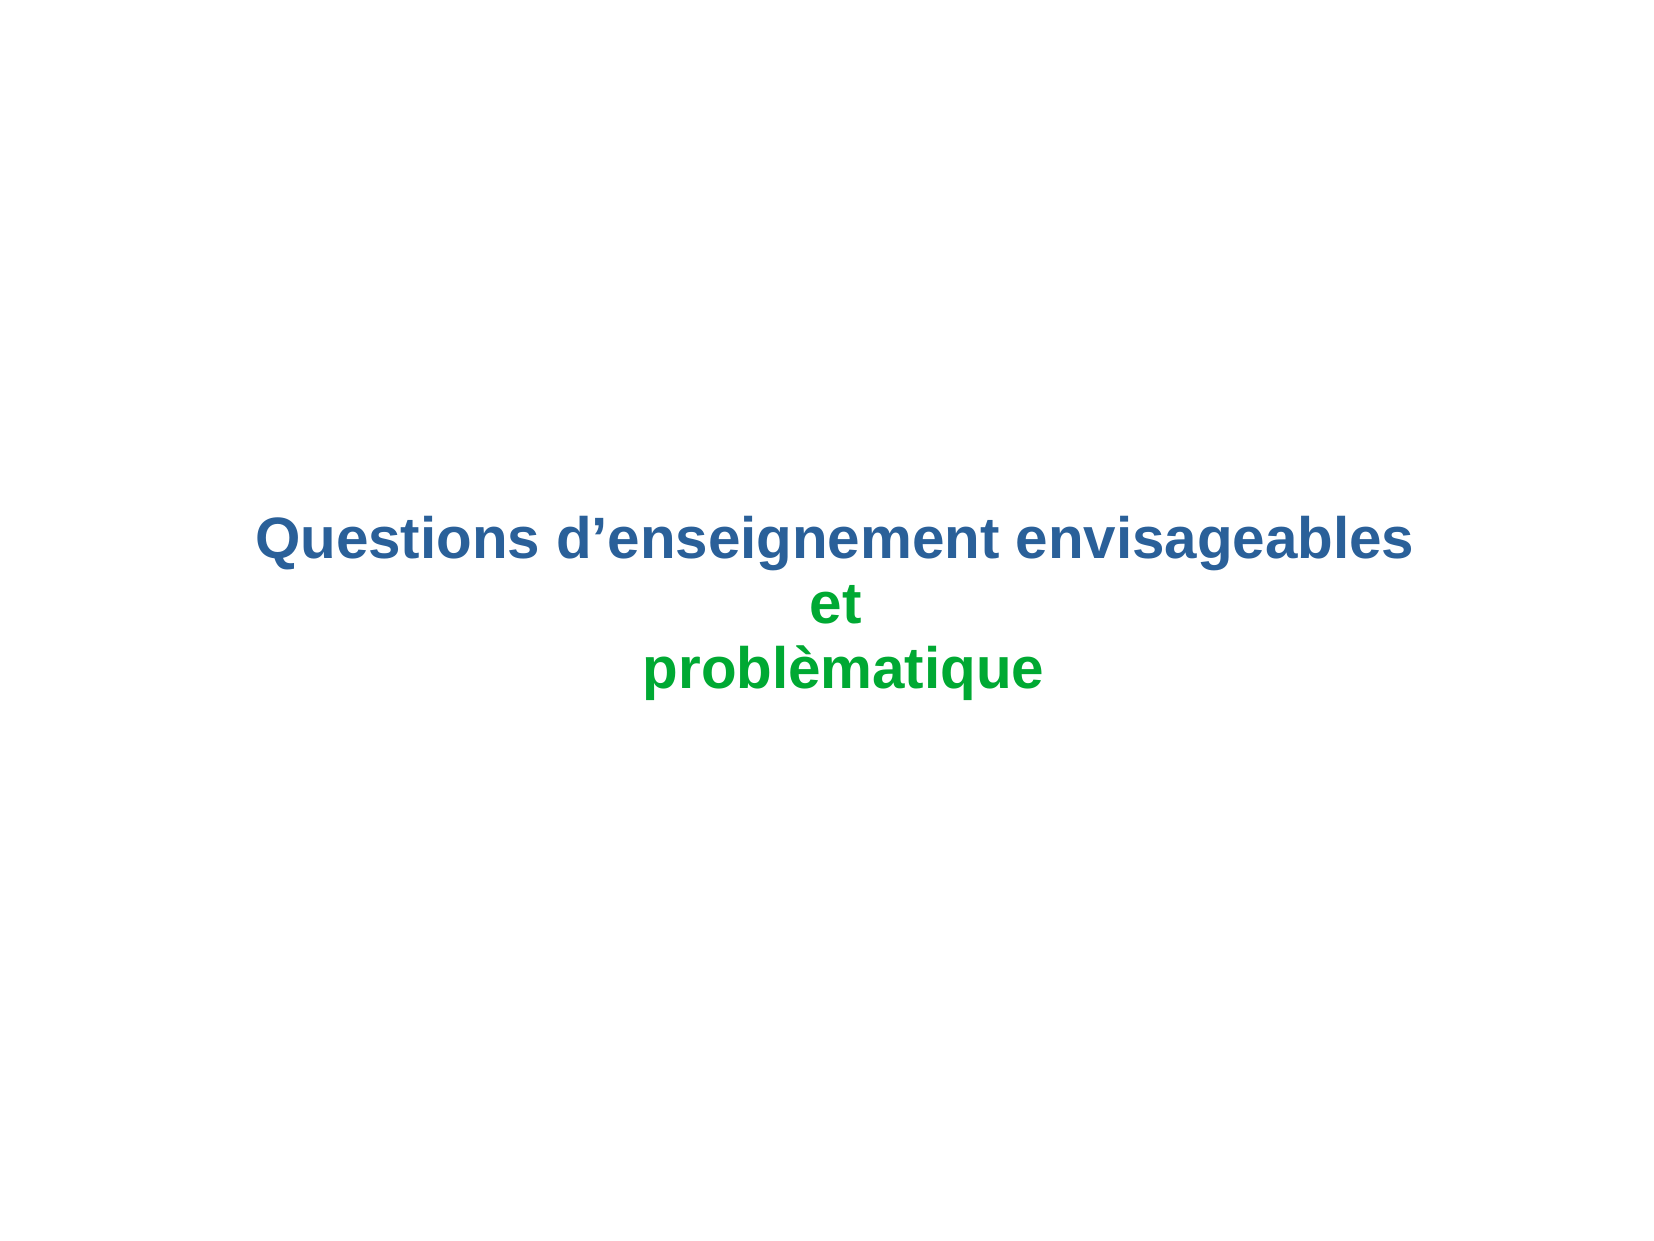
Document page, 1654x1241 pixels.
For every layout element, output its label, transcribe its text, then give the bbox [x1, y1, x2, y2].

text_box Questions d’enseignement envisageables et problèmatique [240, 498, 1447, 709]
